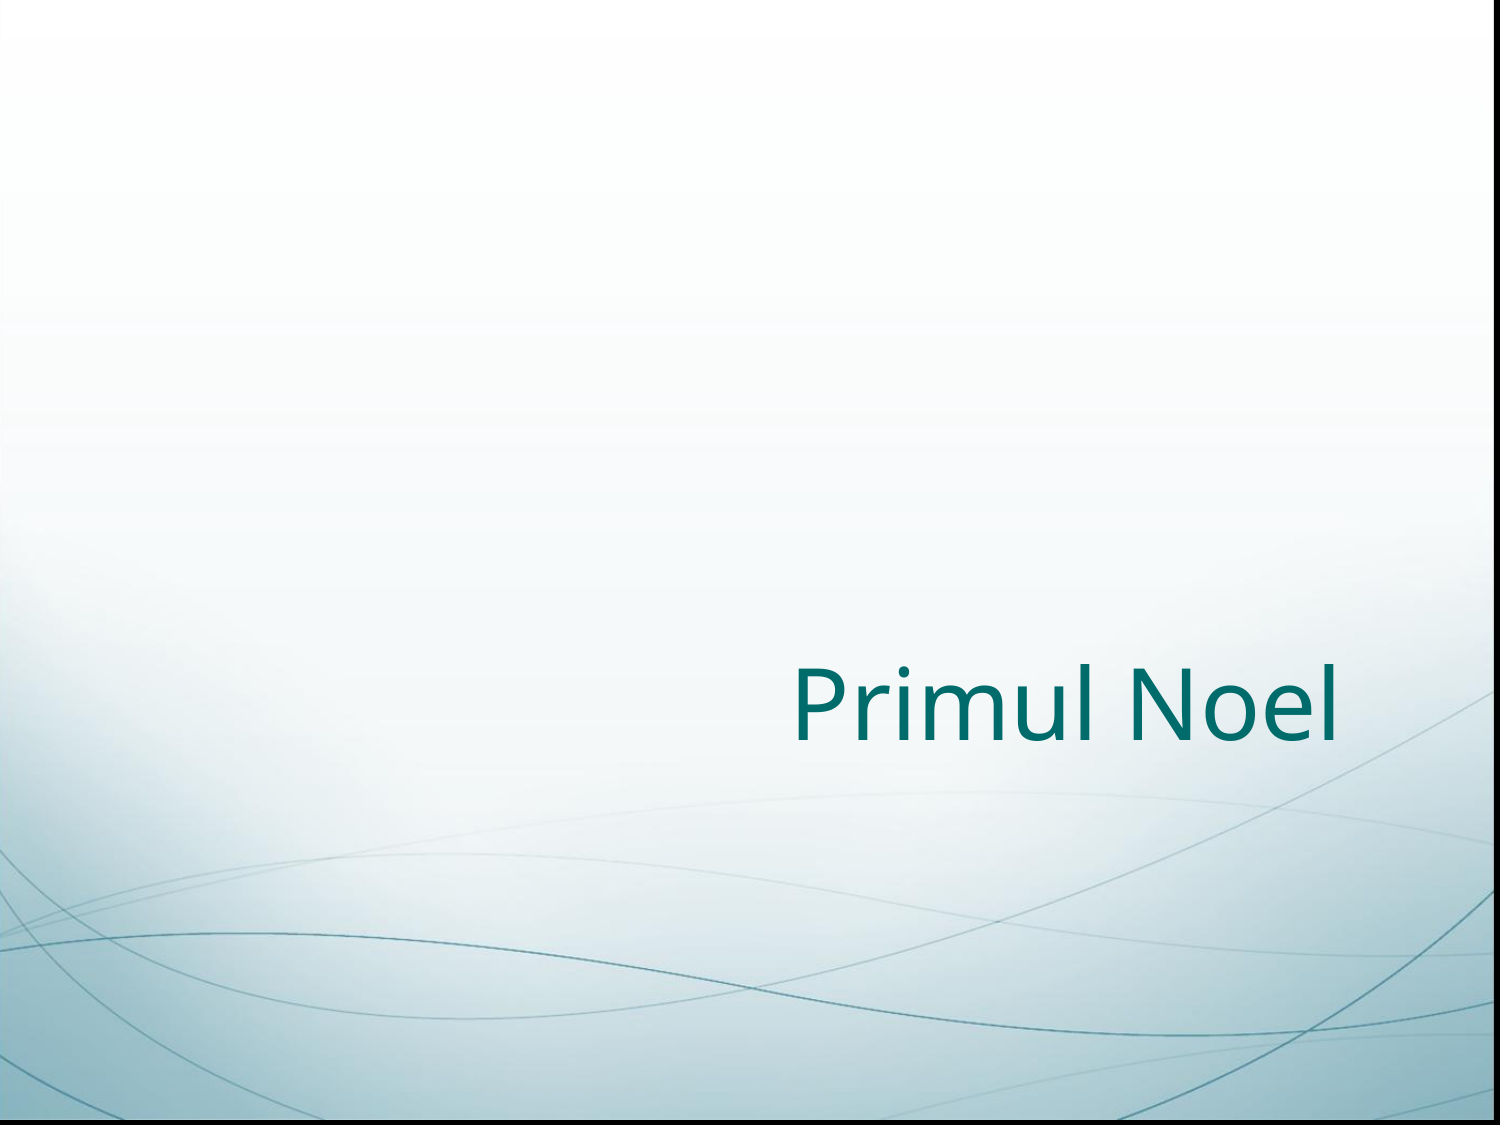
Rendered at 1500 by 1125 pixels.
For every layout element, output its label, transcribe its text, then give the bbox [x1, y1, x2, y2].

picture [0, 0, 1495, 1120]
title Primul Noel [8, 632, 1359, 768]
